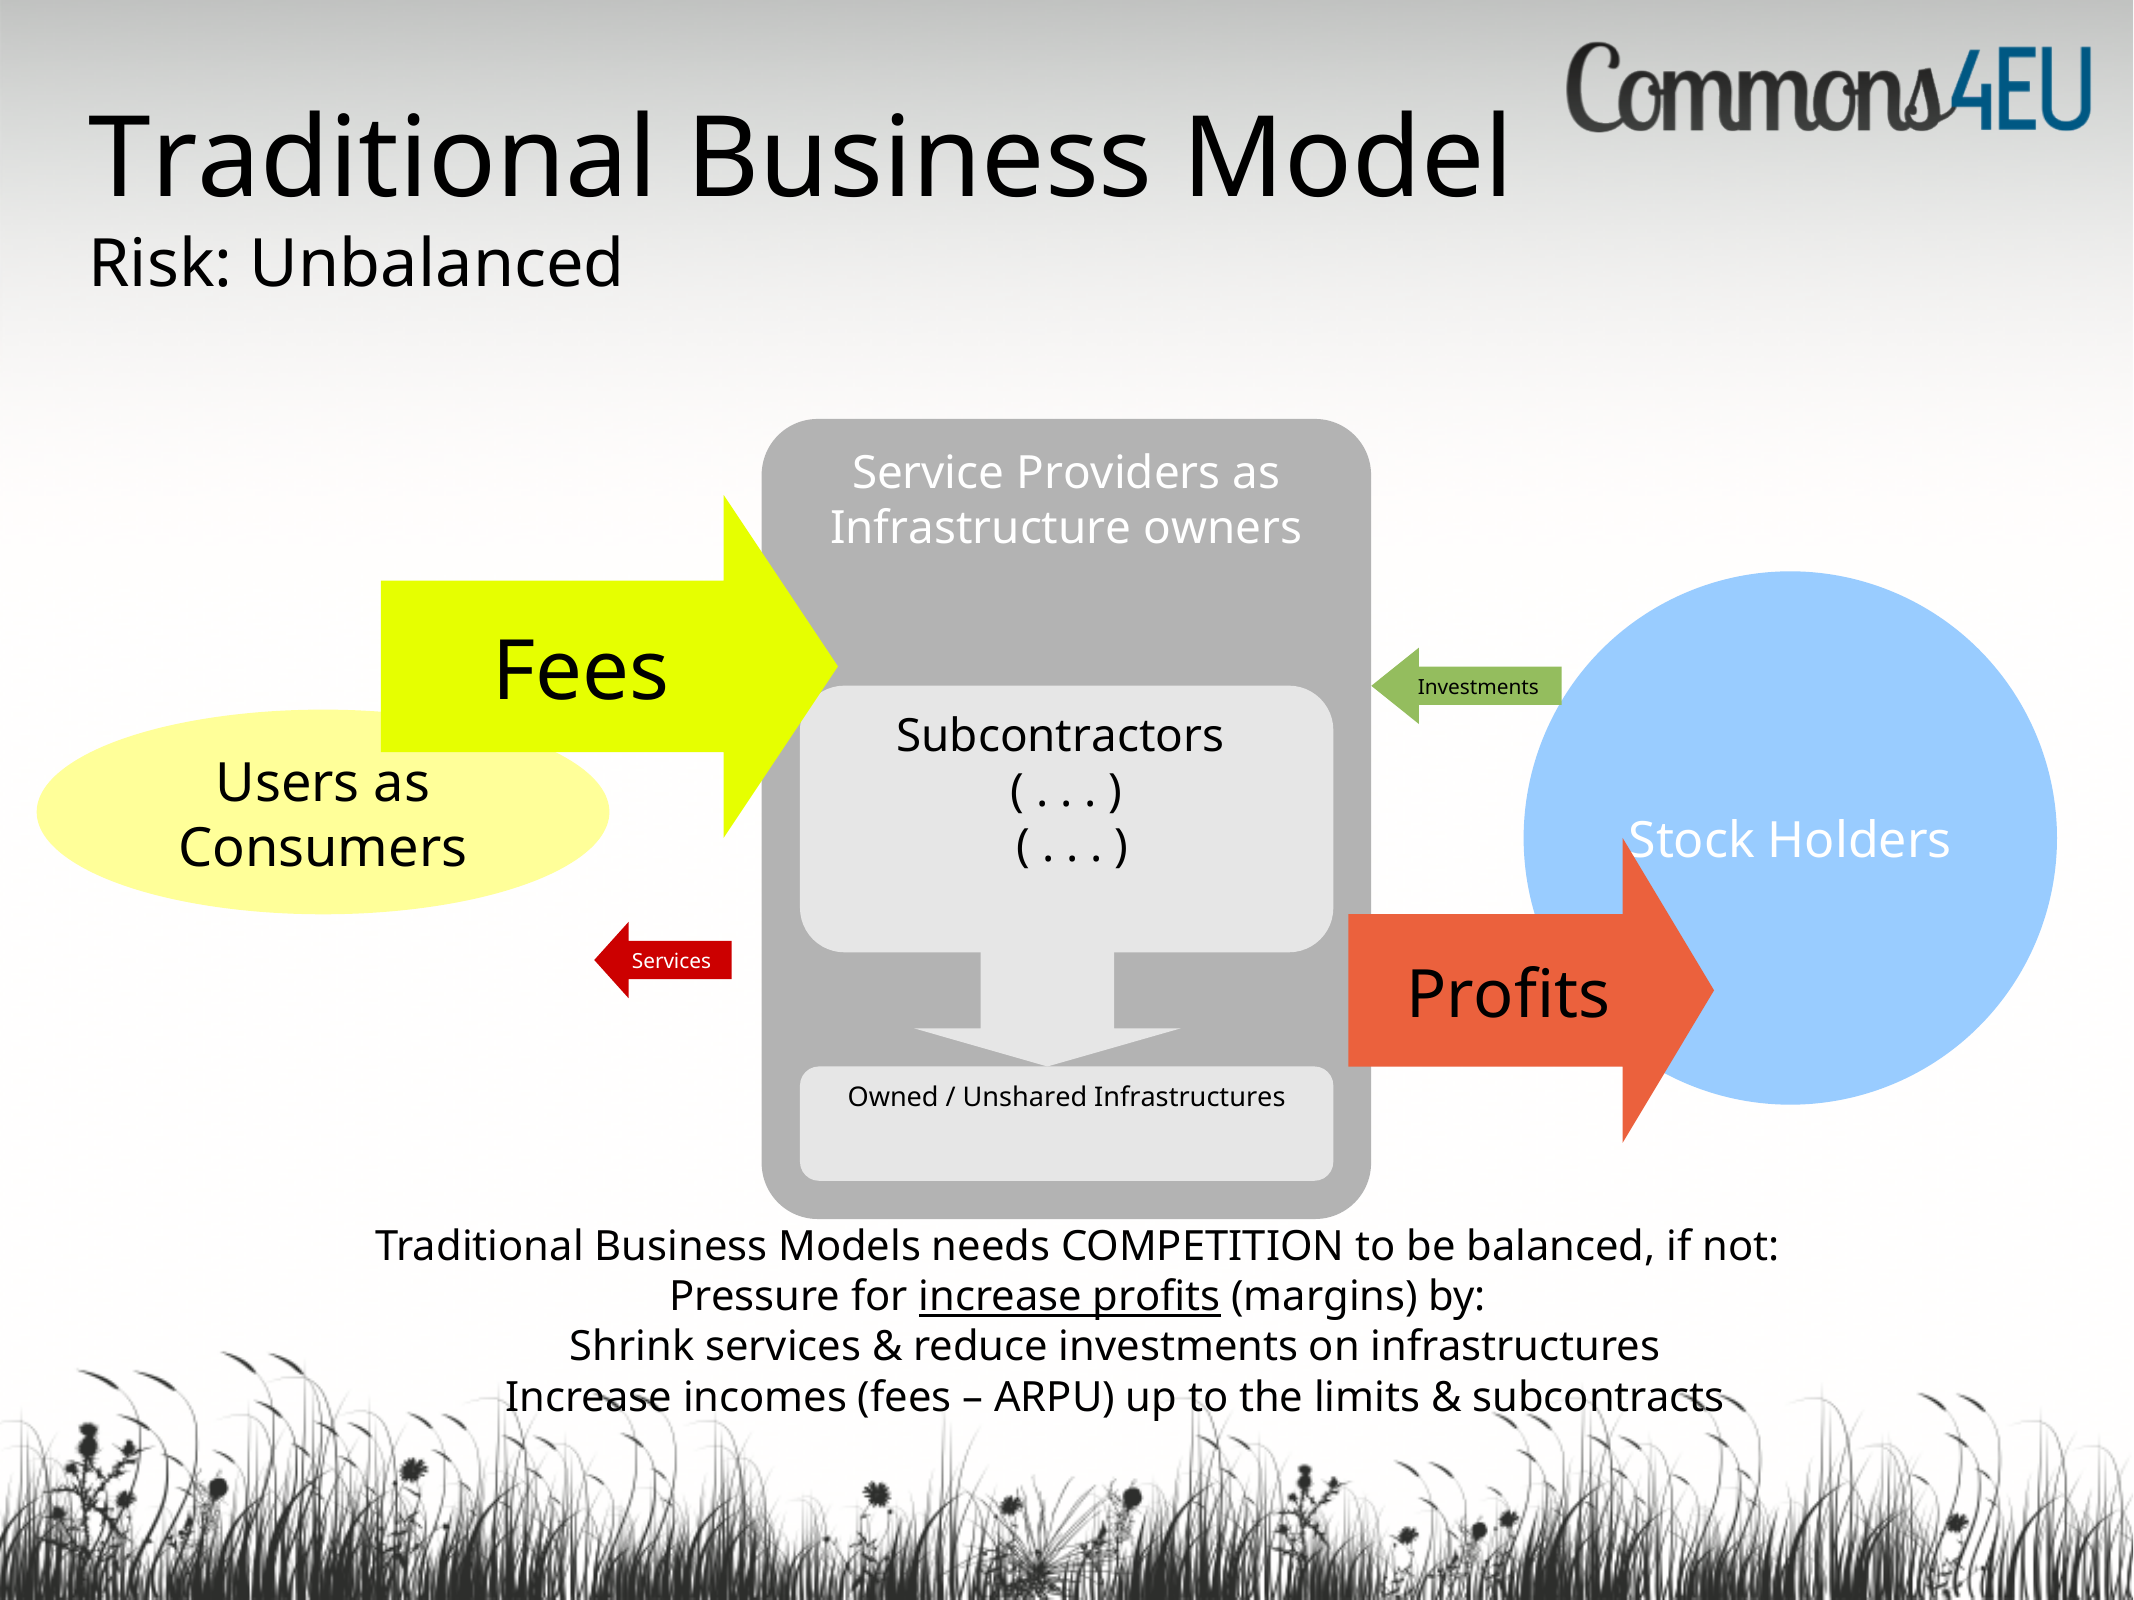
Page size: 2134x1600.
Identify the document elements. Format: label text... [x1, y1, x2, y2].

text_box Users as Consumers [36, 709, 610, 915]
picture [0, 0, 2134, 1600]
text_box Profits [1348, 837, 1715, 1143]
text_box Service Providers as Infrastructure owners [761, 418, 1372, 1210]
text_box [914, 914, 1181, 1067]
text_box Traditional Business Model Risk: Unbalanced [88, 0, 1565, 384]
text_box Owned / Unshared Infrastructures [799, 1066, 1334, 1181]
text_box Fees [380, 495, 838, 838]
list Traditional Business Models needs COMPETITION to be balanced, if not: Pressure for increase profits (margins) by: Shrink services & reduce investments on infrastructures Increase incomes (fees – ARPU) up to the limits & subcontracts [117, 1210, 2038, 1429]
text_box Investments [1371, 647, 1562, 725]
text_box Subcontractors ( . . . ) ( . . . ) [799, 685, 1334, 953]
text_box Stock Holders [1523, 571, 2058, 1105]
text_box Services [594, 921, 732, 999]
